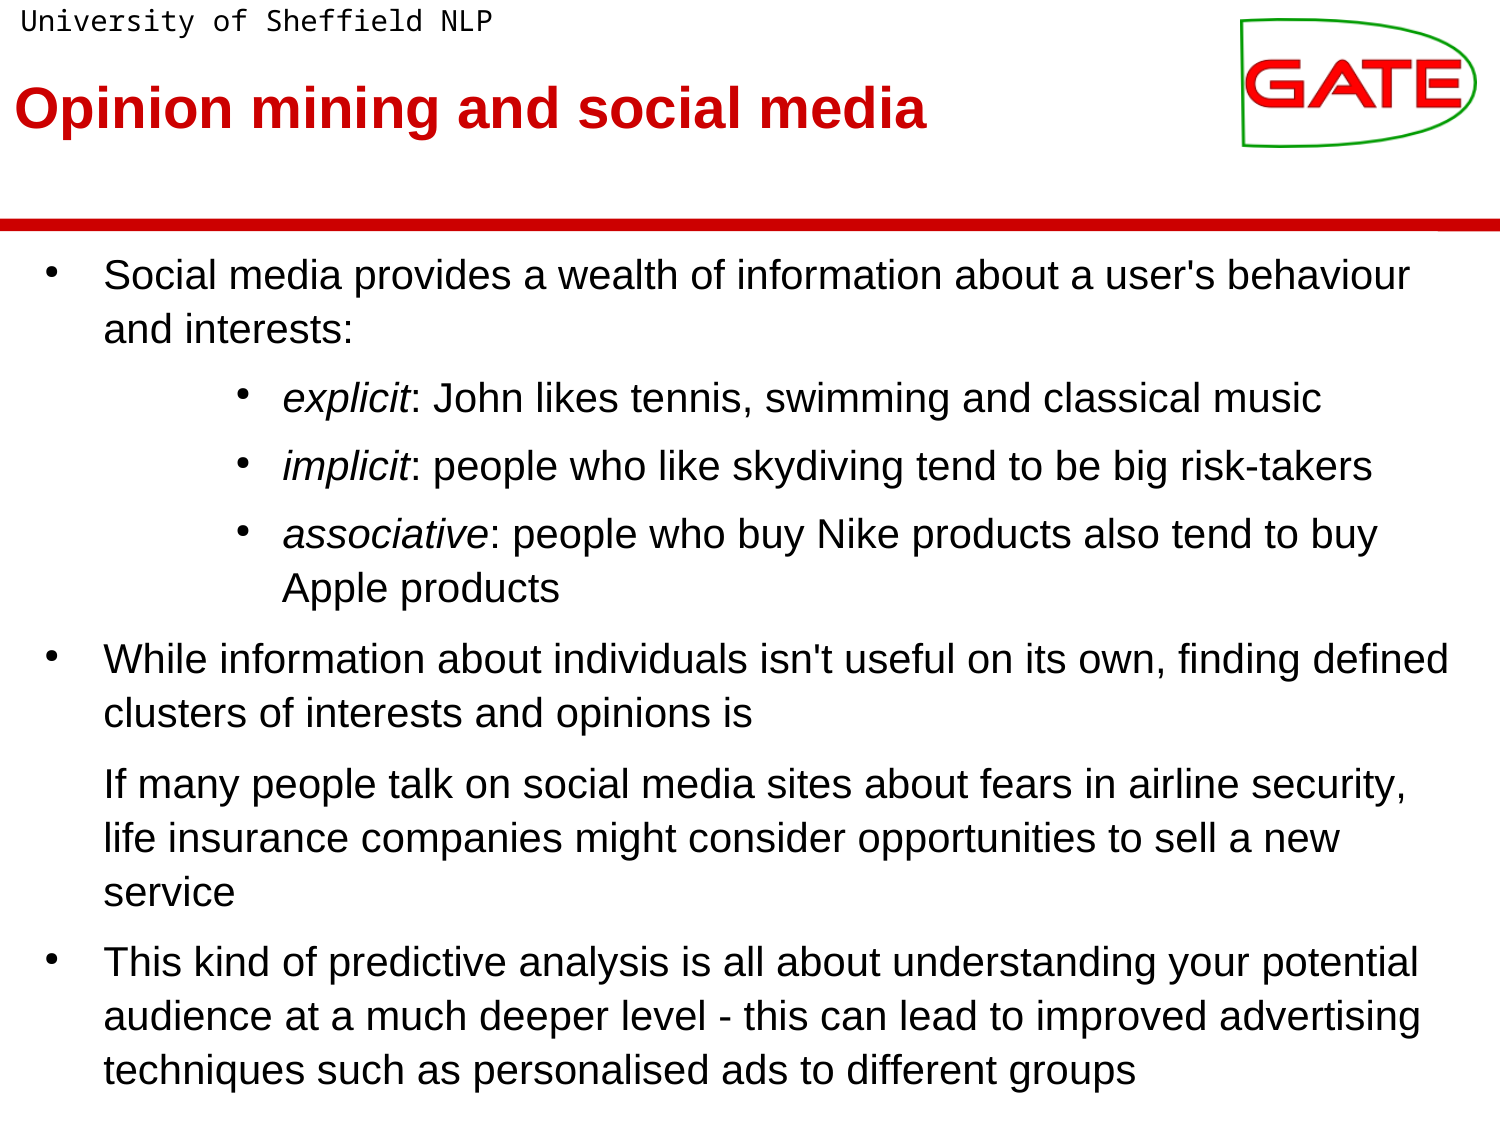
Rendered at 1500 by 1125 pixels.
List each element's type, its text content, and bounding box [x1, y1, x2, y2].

list Social media provides a wealth of information about a user's behaviour and interests: explicit: John likes tennis, swimming and classical music implicit: people who like skydiving tend to be big risk-takers associative: people who buy Nike products also tend to buy Apple products While information about individuals isn't useful on its own, finding defined clusters of interests and opinions is If many people talk on social media sites about fears in airline security, life insurance companies might consider opportunities to sell a new service This kind of predictive analysis is all about understanding your potential audience at a much deeper level - this can lead to improved advertising techniques such as personalised ads to different groups [29, 236, 1477, 1101]
picture [1240, 18, 1477, 148]
title Opinion mining and social media [0, 4, 1239, 213]
